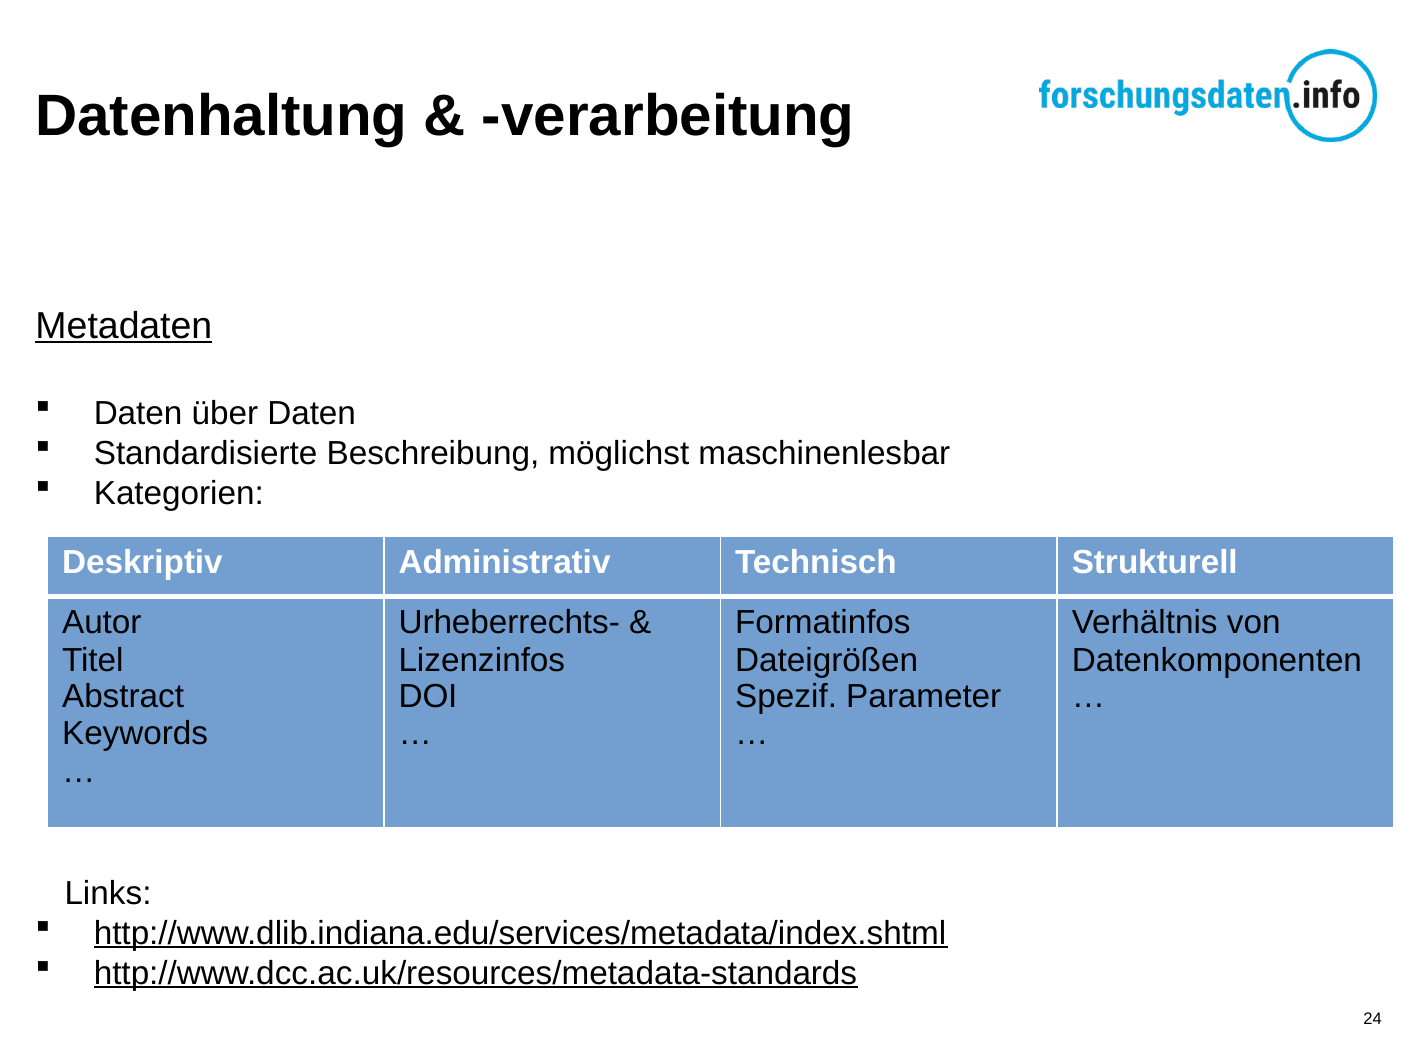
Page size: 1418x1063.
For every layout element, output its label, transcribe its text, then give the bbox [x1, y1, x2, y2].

picture [1342, 107, 1377, 142]
table_header Technisch [721, 537, 1056, 594]
table_header Deskriptiv [48, 537, 383, 594]
table_cell Urheberrechts- & Lizenzinfos DOI … [385, 599, 720, 827]
table_cell Autor Titel Abstract Keywords … [48, 599, 383, 827]
picture [1039, 49, 1372, 142]
text_box Metadaten Daten über Daten Standardisierte Beschreibung, möglichst maschinenlesbar Kategorien: Links: http://www.dlib.indiana.edu/services/metadata/index.shtml http://www.dcc.ac.uk/resources/metadata-standards [35, 301, 1382, 1040]
picture [1339, 49, 1377, 85]
table_header Strukturell [1058, 537, 1393, 594]
table_header Administrativ [385, 537, 720, 594]
table_cell Formatinfos Dateigrößen Spezif. Parameter … [721, 599, 1056, 827]
title Datenhaltung & -verarbeitung [35, 76, 1022, 254]
table_cell Verhältnis von Datenkomponenten … [1058, 599, 1393, 827]
